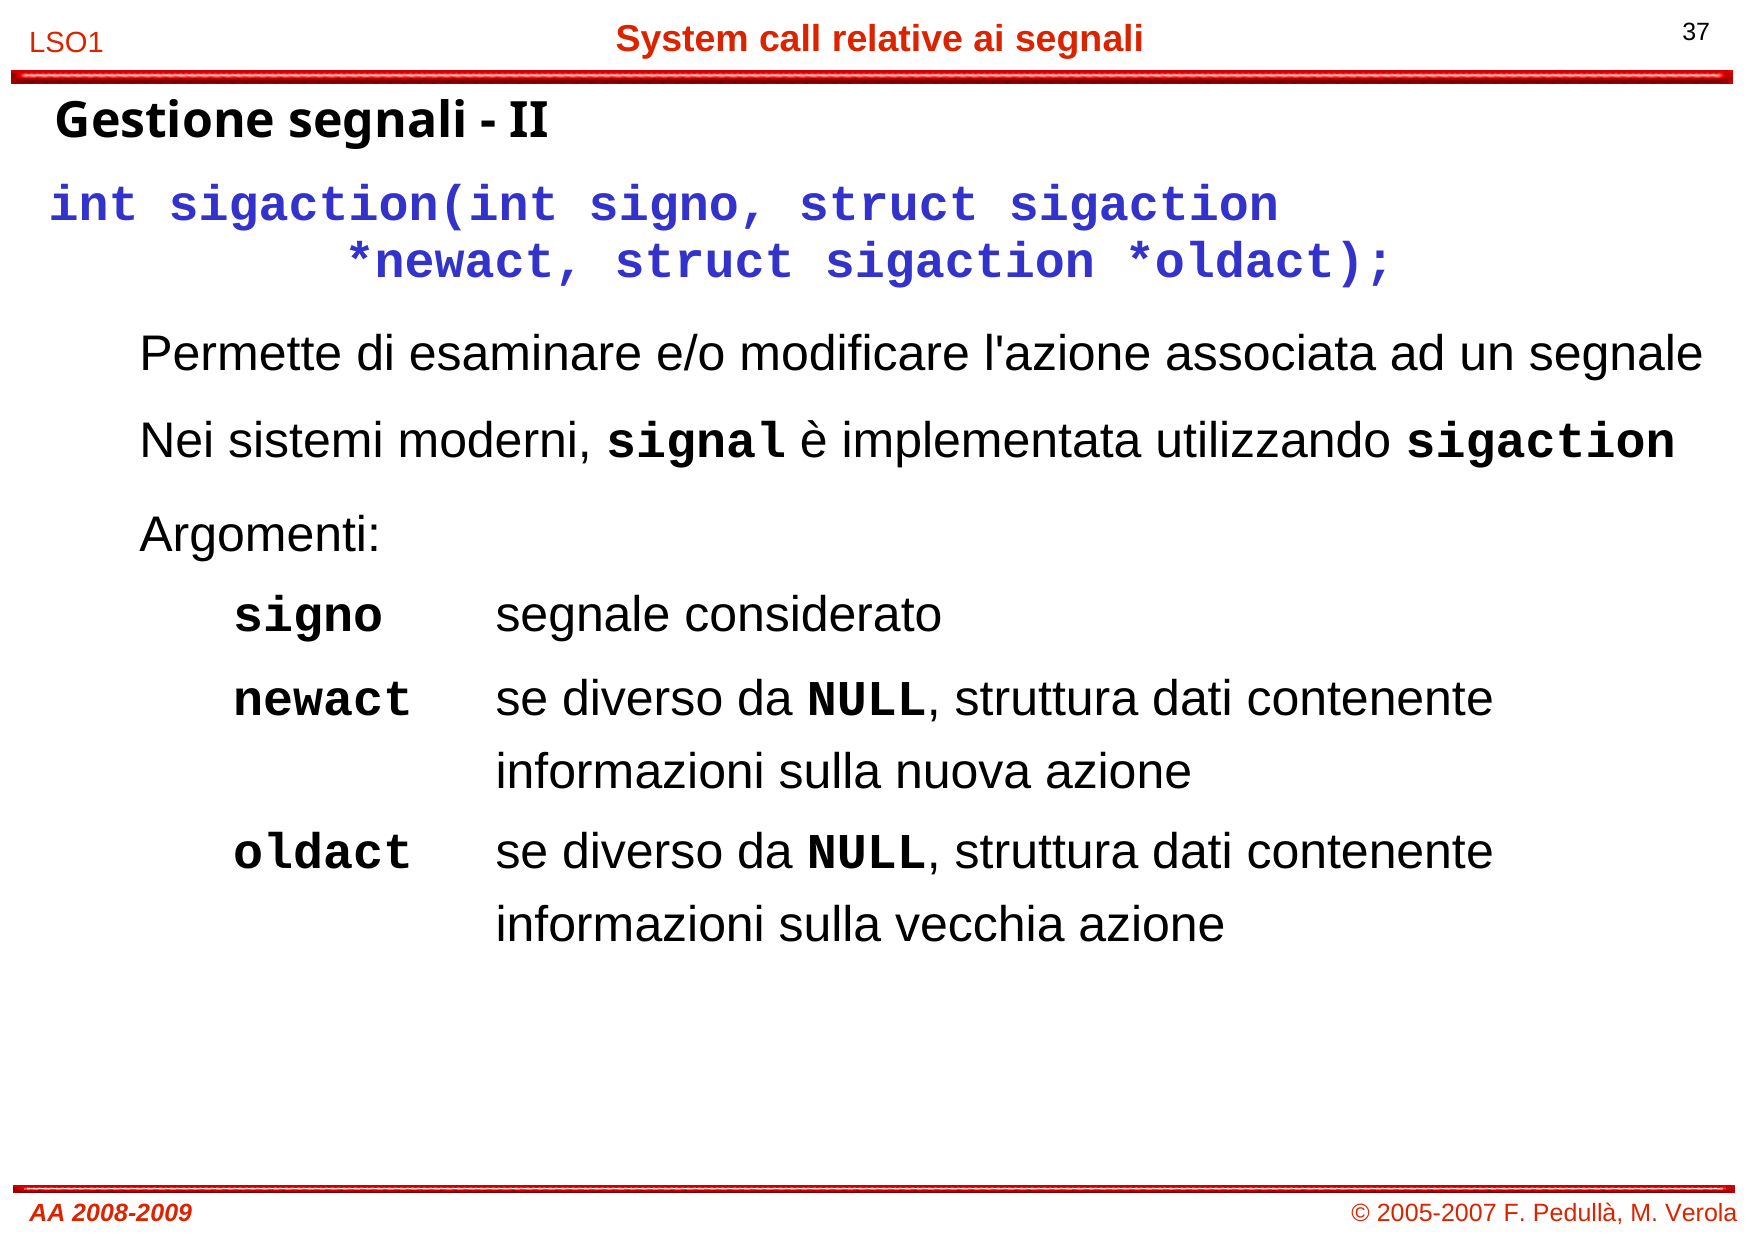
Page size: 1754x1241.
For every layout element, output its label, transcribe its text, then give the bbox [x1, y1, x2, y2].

list int sigaction(int signo, struct sigaction *newact, struct sigaction *oldact); Permette di esaminare e/o modificare l'azione associata ad un segnale Nei sistemi moderni, signal è implementata utilizzando sigaction Argomenti: signo segnale considerato newact se diverso da NULL, struttura dati contenente informazioni sulla nuova azione oldact se diverso da NULL, struttura dati contenente informazioni sulla vecchia azione [30, 171, 1754, 1241]
picture [13, 1185, 30, 1193]
title Gestione segnali - II [40, 72, 1714, 168]
picture [11, 70, 1733, 84]
